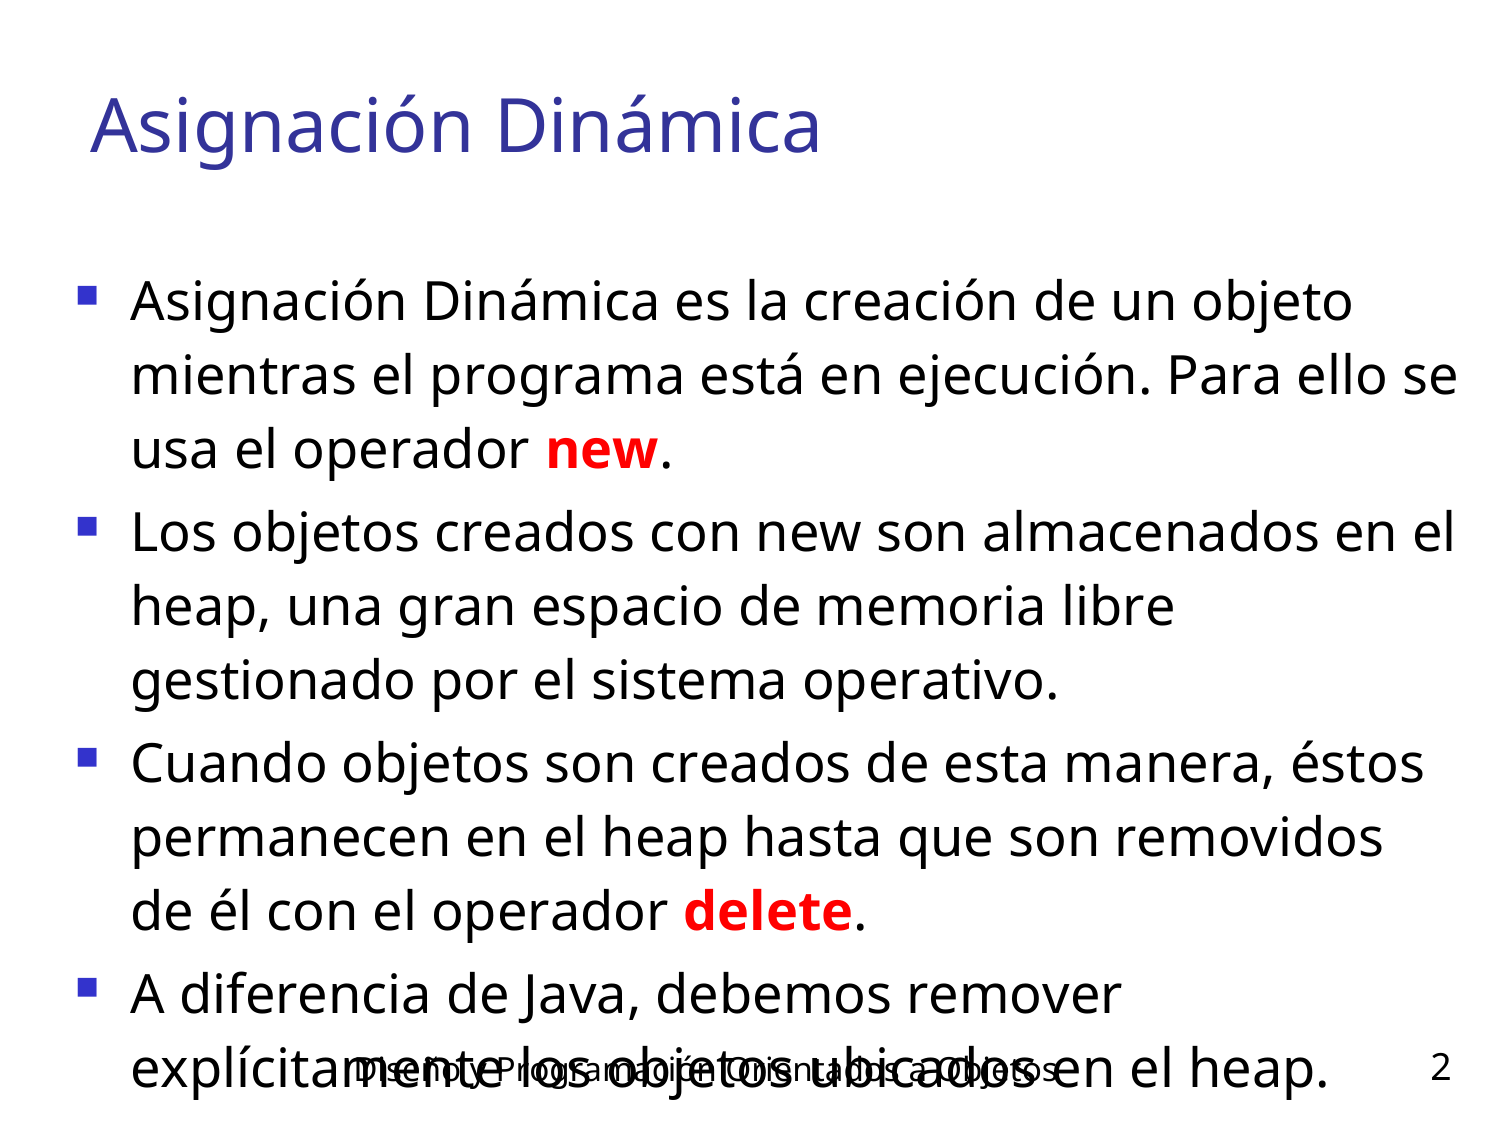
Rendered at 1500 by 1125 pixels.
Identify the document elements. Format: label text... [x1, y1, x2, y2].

title Asignación Dinámica [75, 4, 1466, 182]
list Asignación Dinámica es la creación de un objeto mientras el programa está en ejecución. Para ello se usa el operador new. Los objetos creados con new son almacenados en el heap, una gran espacio de memoria libre gestionado por el sistema operativo. Cuando objetos son creados de esta manera, éstos permanecen en el heap hasta que son removidos de él con el operador delete. A diferencia de Java, debemos remover explícitamente los objetos ubicados en el heap. [75, 262, 1462, 993]
